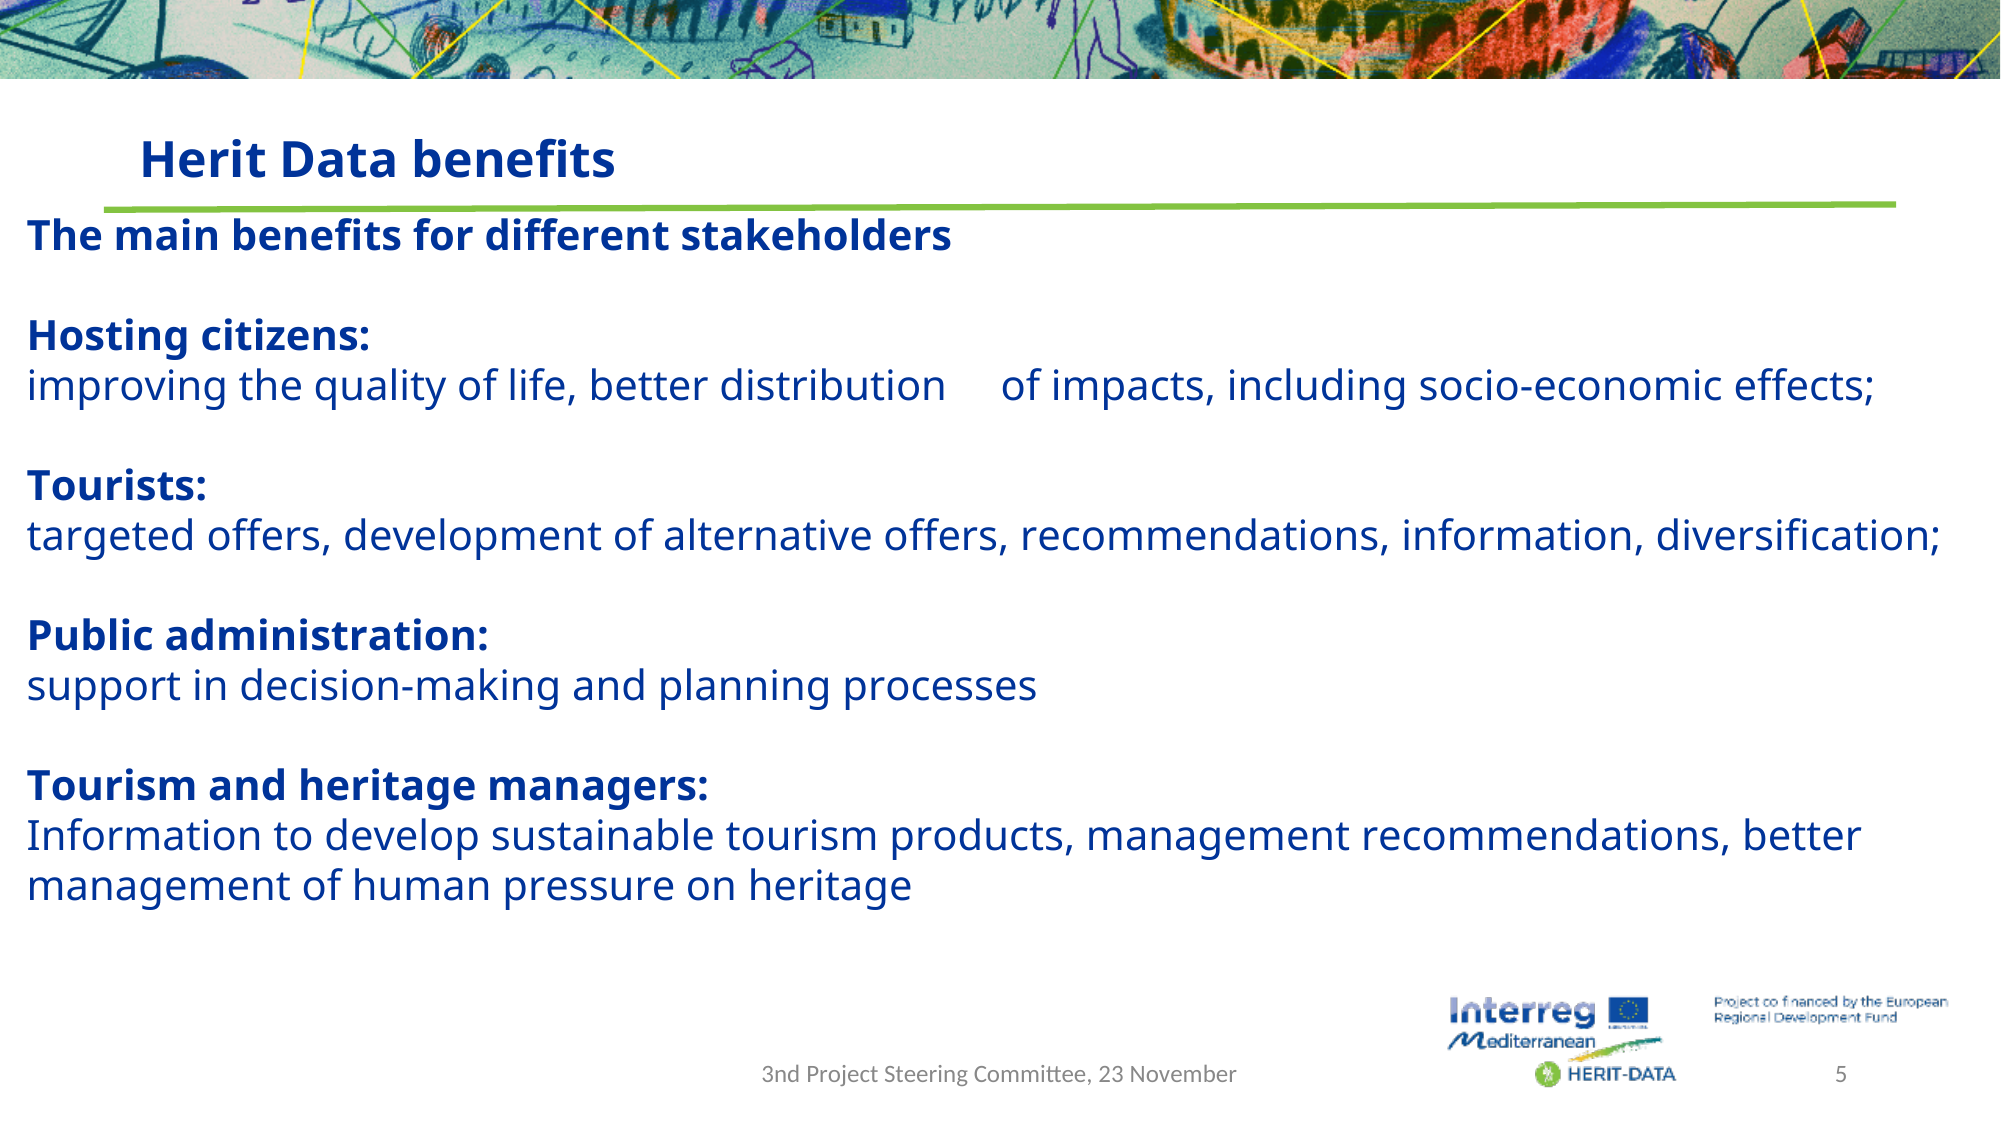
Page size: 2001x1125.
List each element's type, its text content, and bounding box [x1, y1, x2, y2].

text_box The main benefits for different stakeholders Hosting citizens: improving the quality of life, better distribution of impacts, including socio-economic effects; Tourists: targeted offers, development of alternative offers, recommendations, information, diversification; Public administration: support in decision-making and planning processes Tourism and heritage managers: Information to develop sustainable tourism products, management recommendations, better management of human pressure on heritage [26, 208, 2001, 960]
text_box <numero> [1412, 1042, 1863, 1103]
picture [1412, 971, 1986, 1106]
text_box Herit Data benefits [125, 84, 984, 208]
picture [0, 0, 2001, 79]
